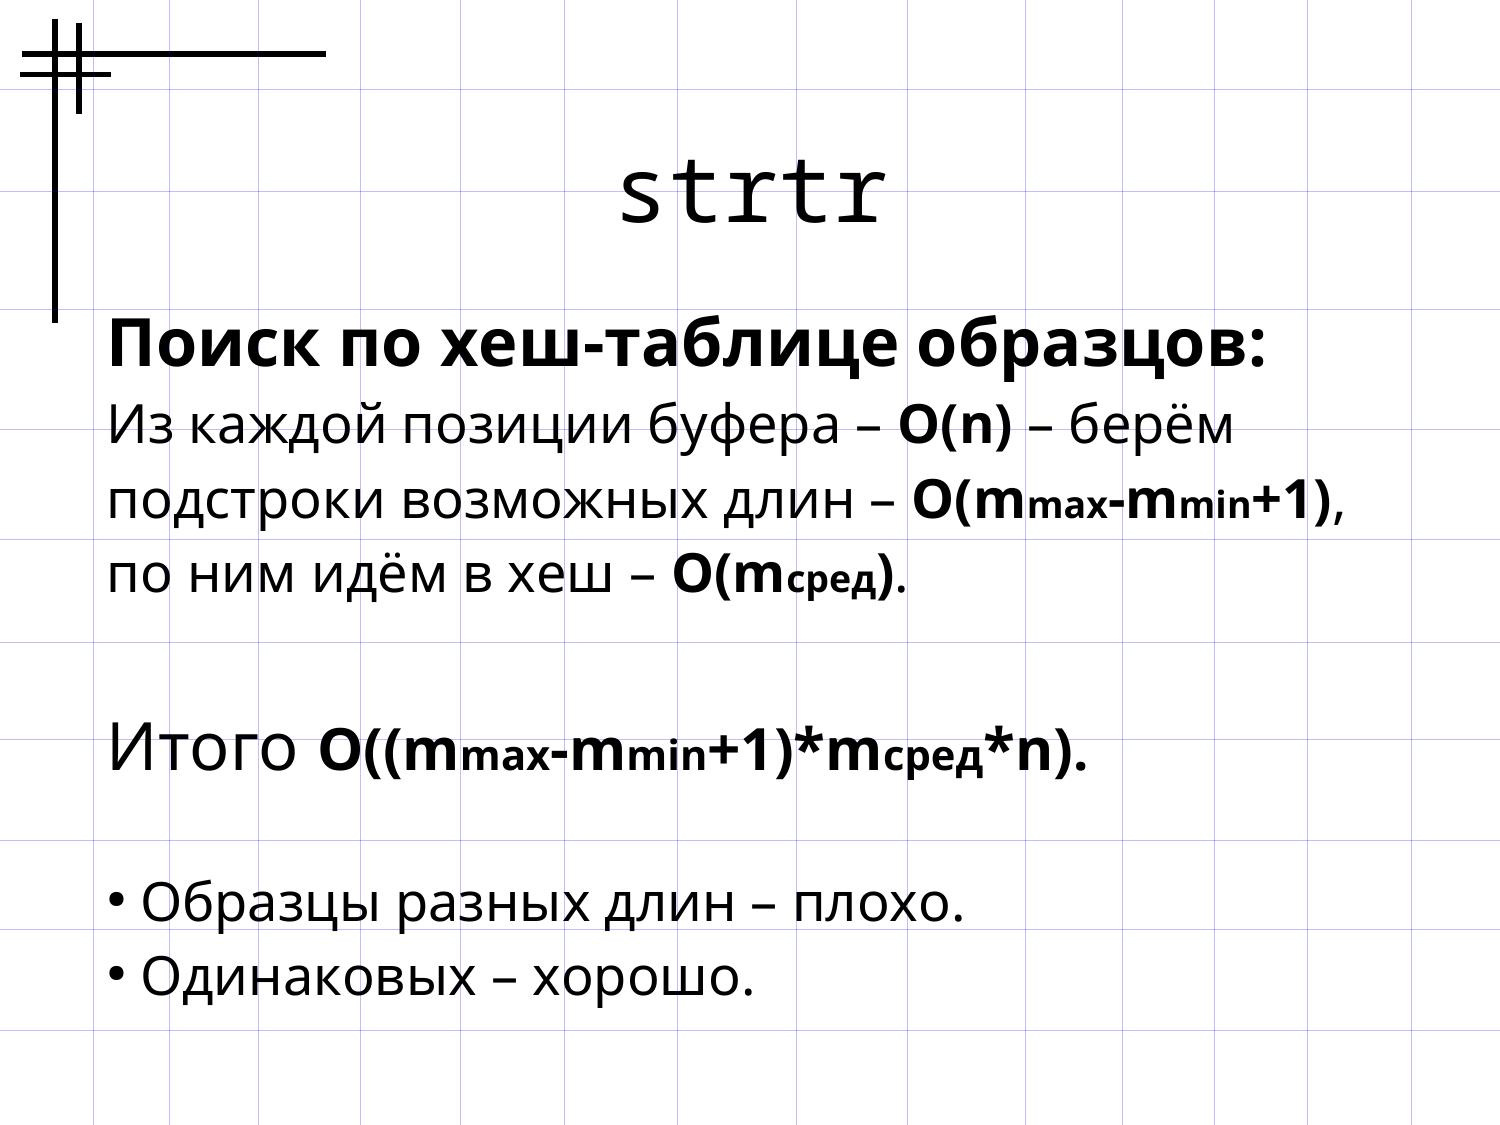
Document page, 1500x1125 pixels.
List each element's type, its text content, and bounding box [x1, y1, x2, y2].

title strtr [110, 93, 1392, 282]
subtitle Поиск по хеш-таблице образцов: Из каждой позиции буфера – O(n) – берём подстроки возможных длин – O(mmax-mmin+1), по ним идём в хеш – O(mсред). Итого O((mmax-mmin+1)*mсред*n). Образцы разных длин – плохо. Одинаковых – хорошо. [106, 295, 1388, 1038]
